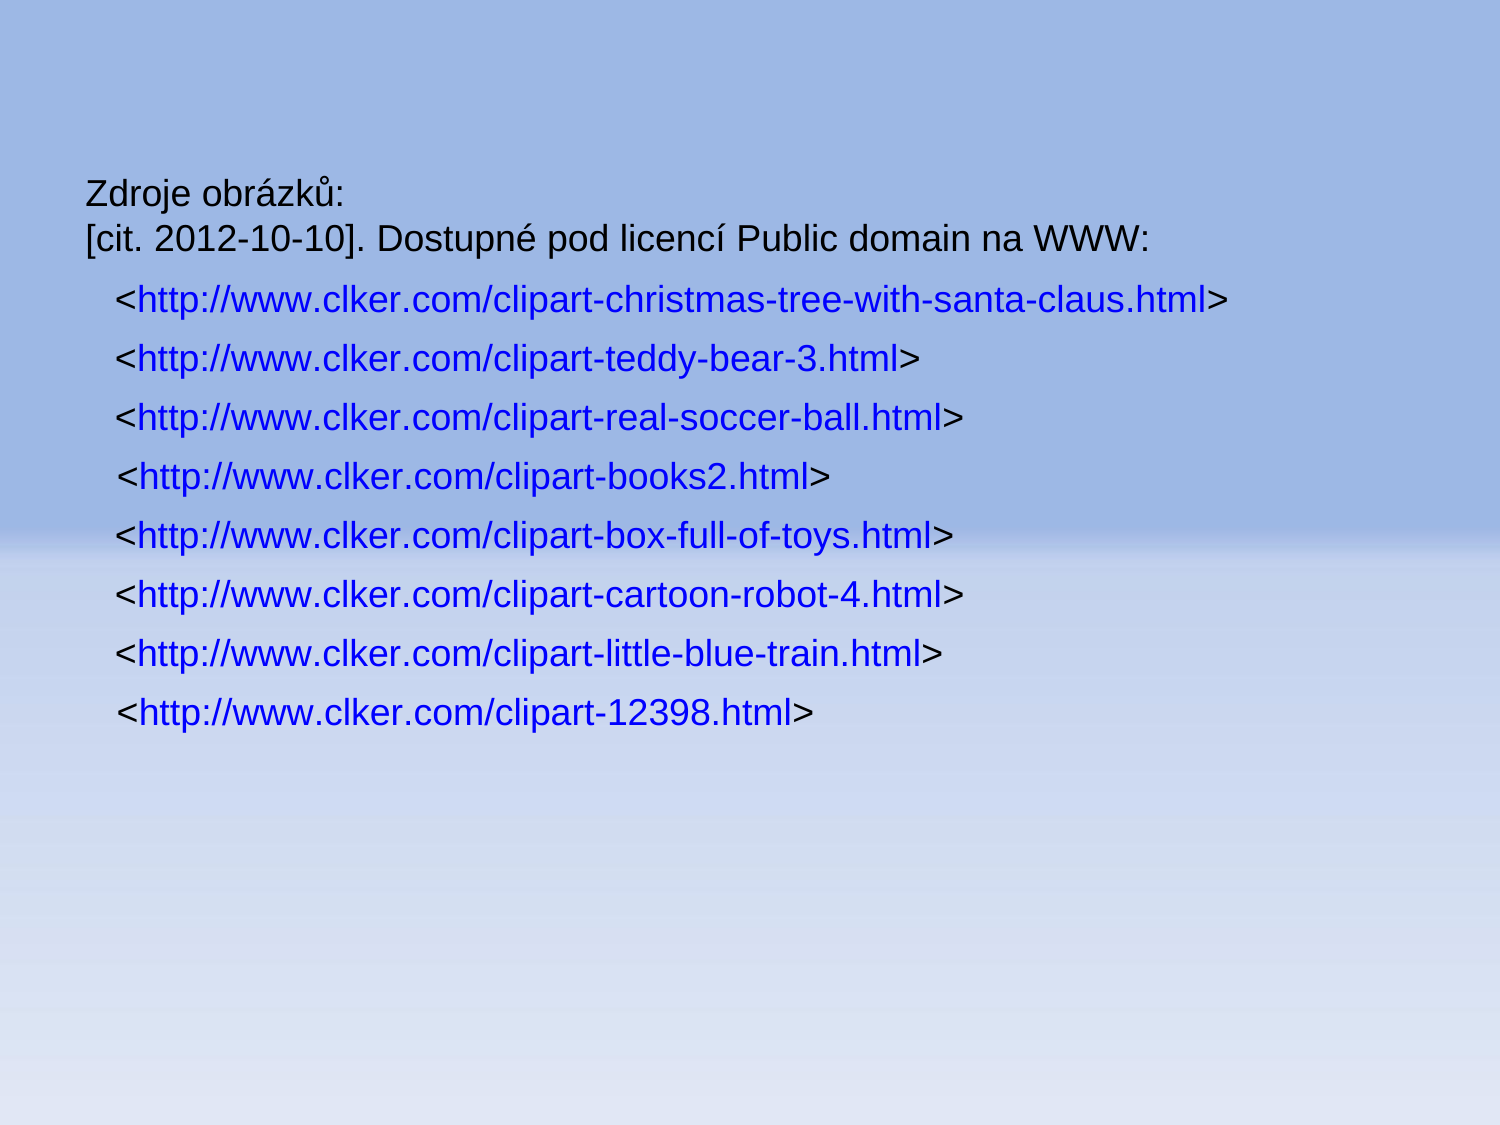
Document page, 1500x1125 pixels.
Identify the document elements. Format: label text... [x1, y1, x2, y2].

text_box <http://www.clker.com/clipart-little-blue-train.html> [100, 621, 1055, 727]
text_box <http://www.clker.com/clipart-12398.html> [101, 680, 830, 787]
text_box <http://www.clker.com/clipart-box-full-of-toys.html> [100, 503, 1019, 609]
text_box <http://www.clker.com/clipart-real-soccer-ball.html> [100, 385, 1034, 491]
text_box <http://www.clker.com/clipart-books2.html> [102, 444, 847, 503]
text_box <http://www.clker.com/clipart-teddy-bear-3.html> [100, 326, 1031, 385]
text_box <http://www.clker.com/clipart-cartoon-robot-4.html> [100, 562, 1007, 621]
text_box Zdroje obrázků: [cit. 2012-10-10]. Dostupné pod licencí Public domain na WWW: [70, 160, 1166, 267]
picture [0, 0, 1500, 1125]
text_box <http://www.clker.com/clipart-christmas-tree-with-santa-claus.html> [100, 267, 1353, 373]
